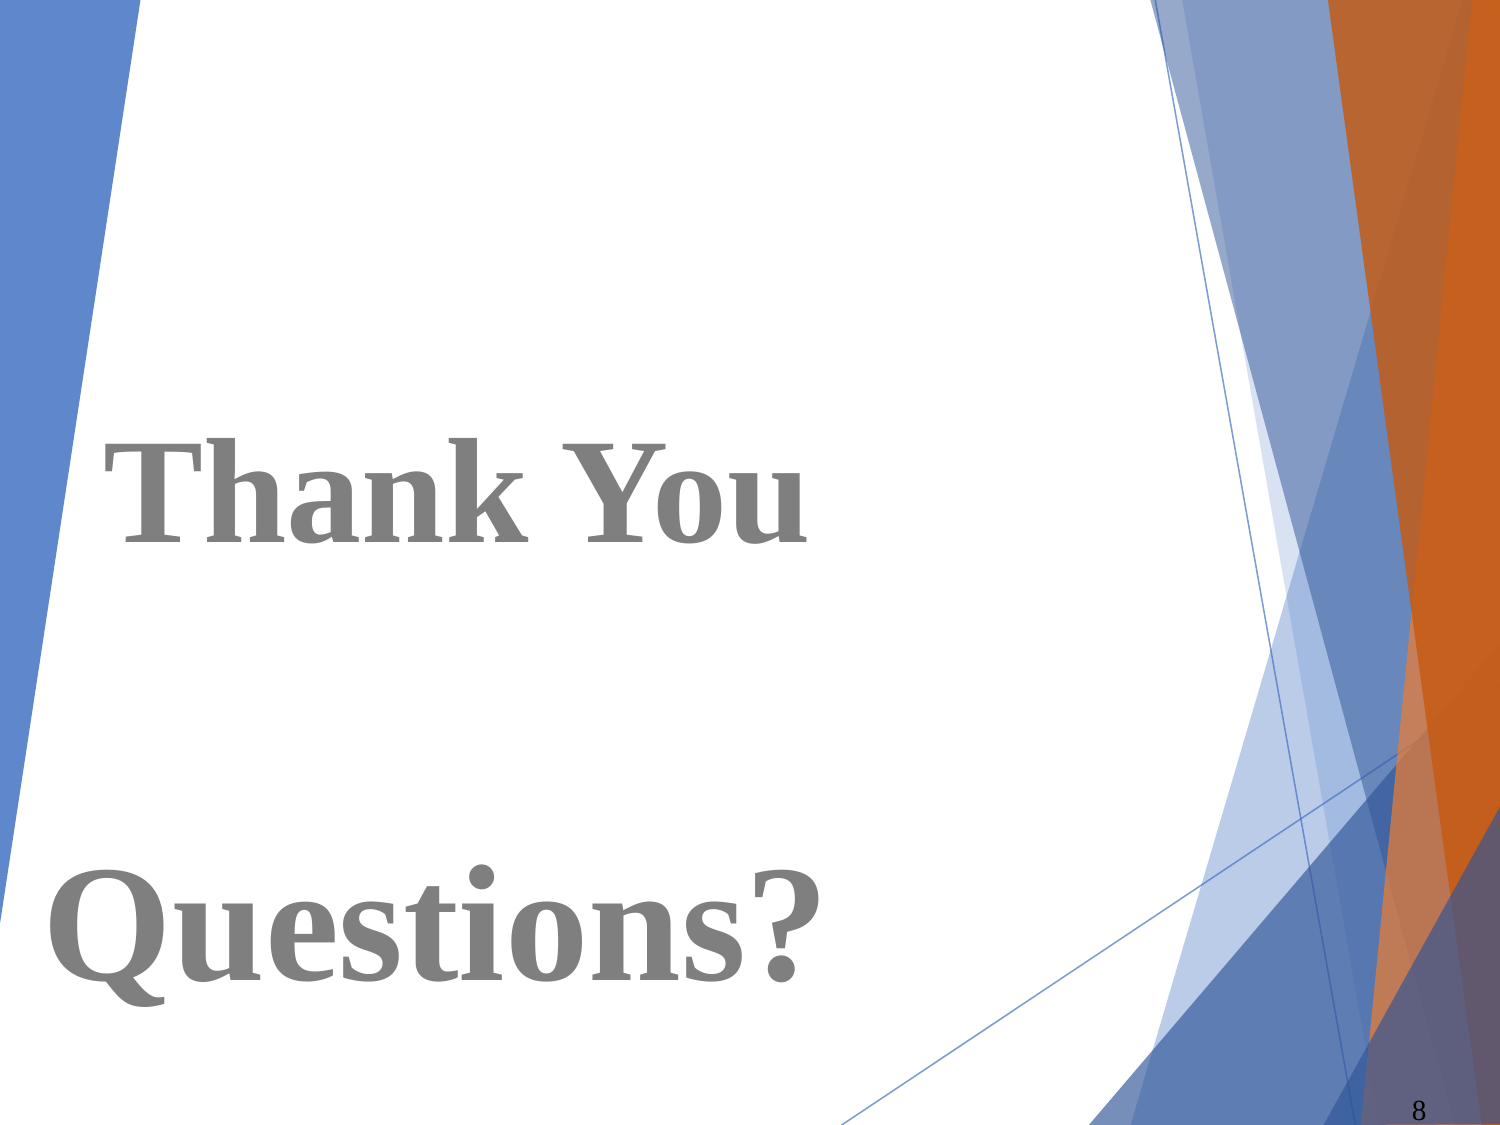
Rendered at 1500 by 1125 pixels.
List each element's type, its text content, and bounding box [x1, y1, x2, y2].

subtitle Thank You Questions? [27, 163, 1345, 341]
text_box [1396, 1083, 1500, 1125]
